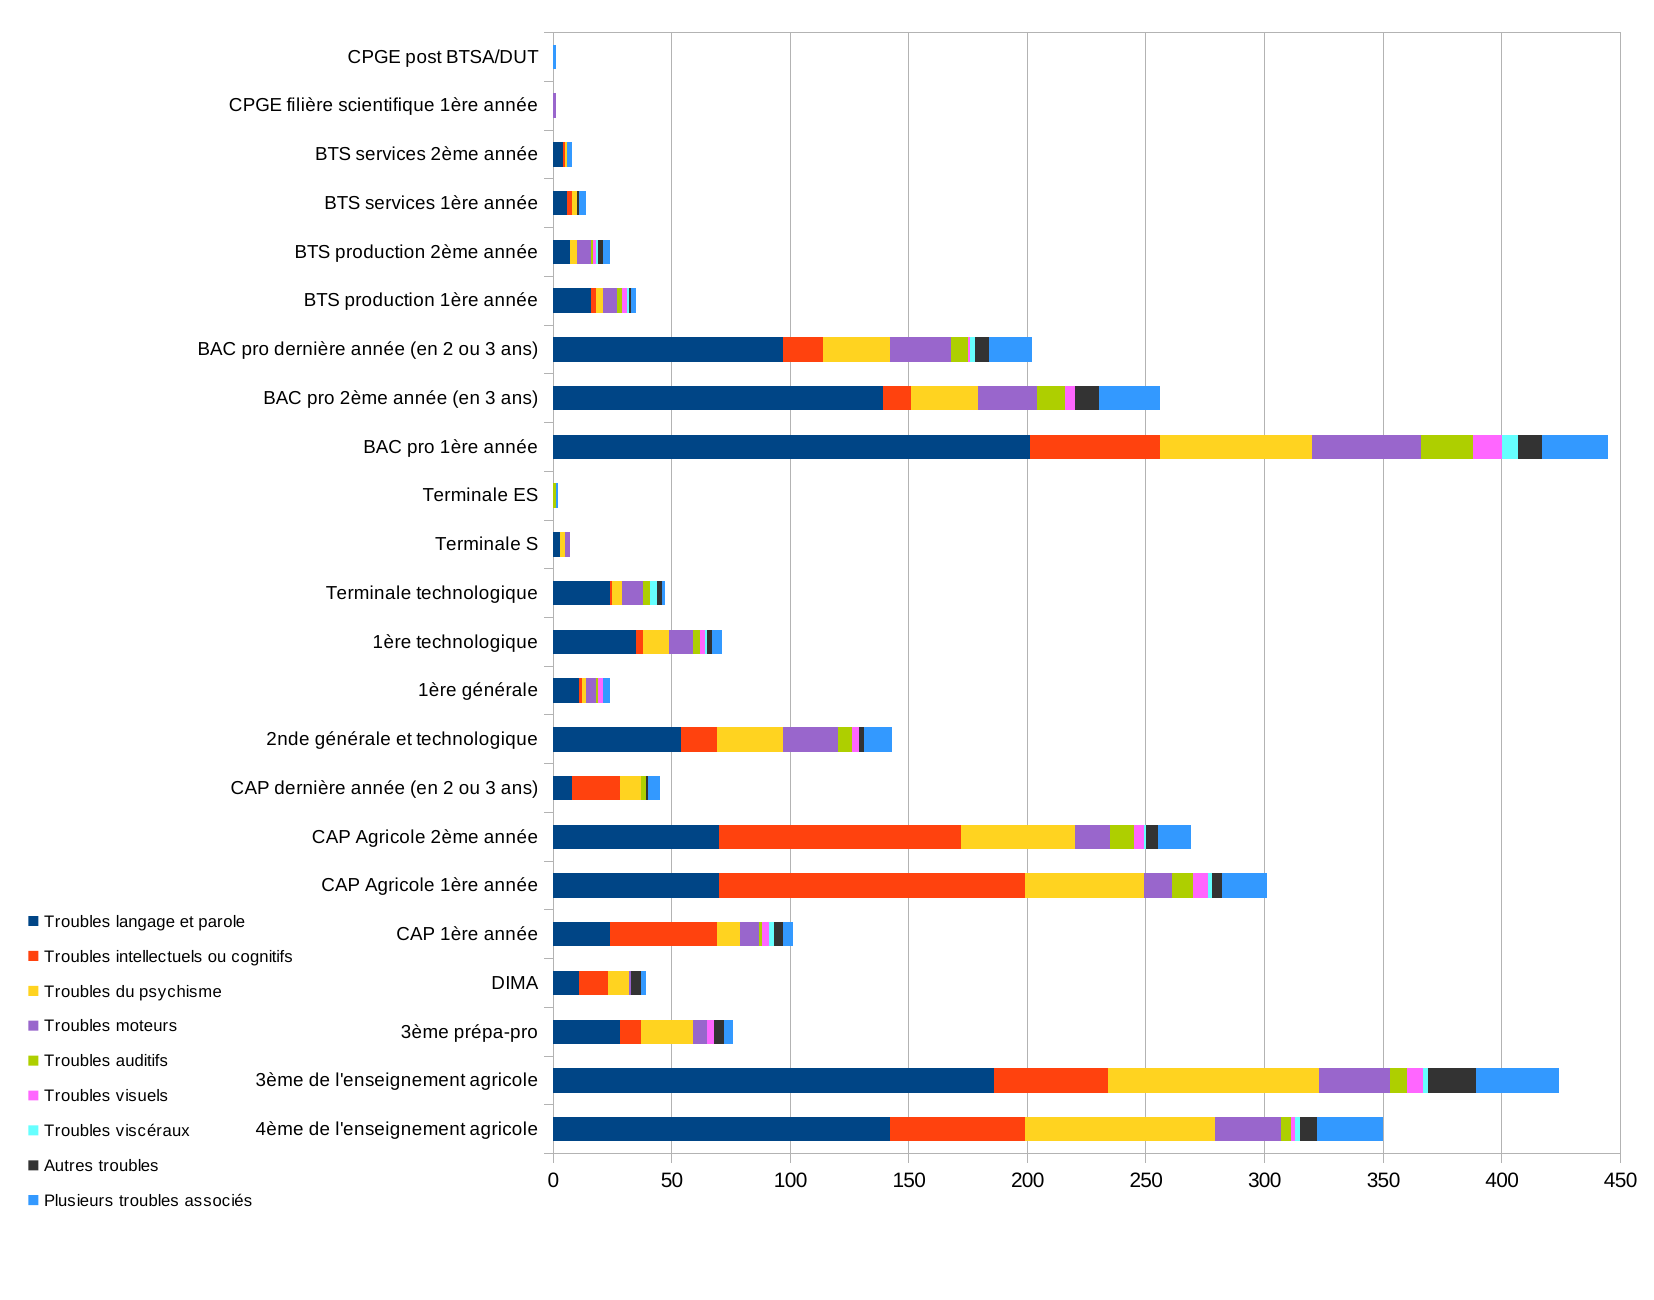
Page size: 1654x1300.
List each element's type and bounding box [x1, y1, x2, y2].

chart [0, 0, 1651, 1227]
